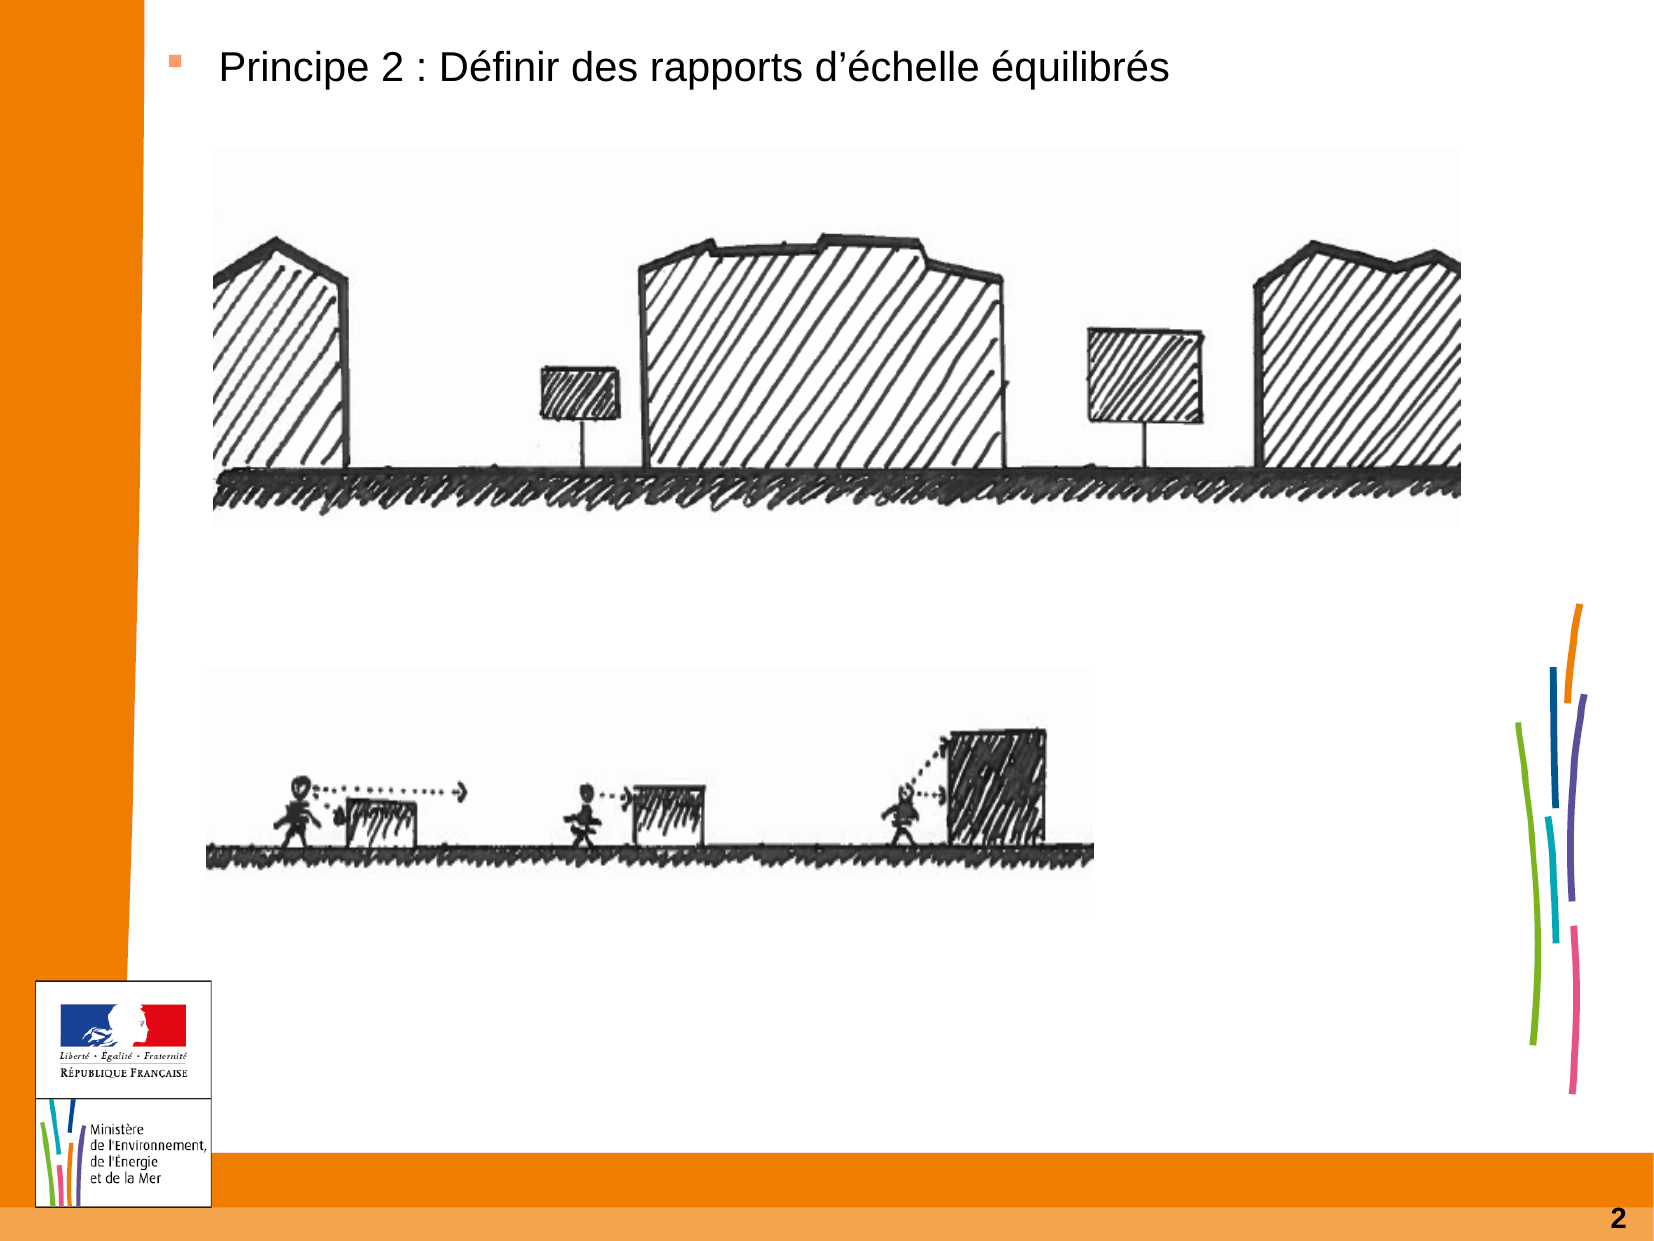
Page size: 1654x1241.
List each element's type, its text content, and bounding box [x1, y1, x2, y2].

picture [0, 0, 1654, 1241]
list Principe 2 : Définir des rapports d’échelle équilibrés [147, 43, 1548, 121]
